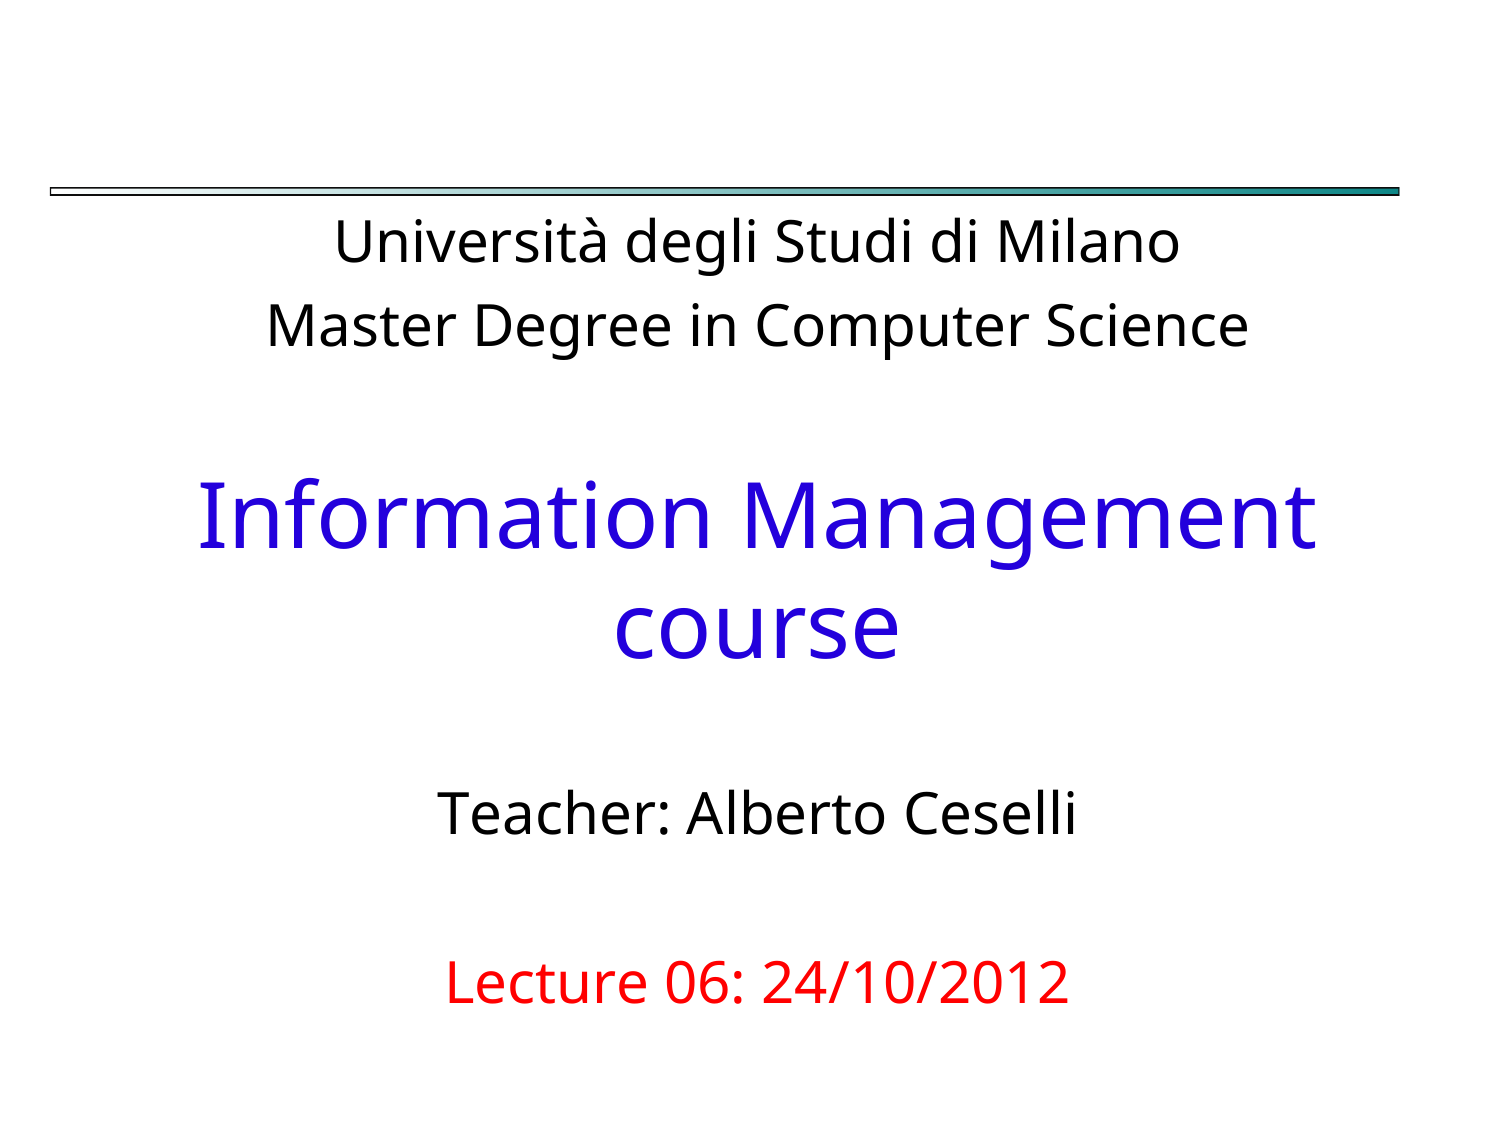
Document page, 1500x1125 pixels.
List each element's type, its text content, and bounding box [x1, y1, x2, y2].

subtitle Università degli Studi di Milano Master Degree in Computer Science Information Management course Teacher: Alberto Ceselli Lecture 06: 24/10/2012 [124, 55, 1391, 1125]
